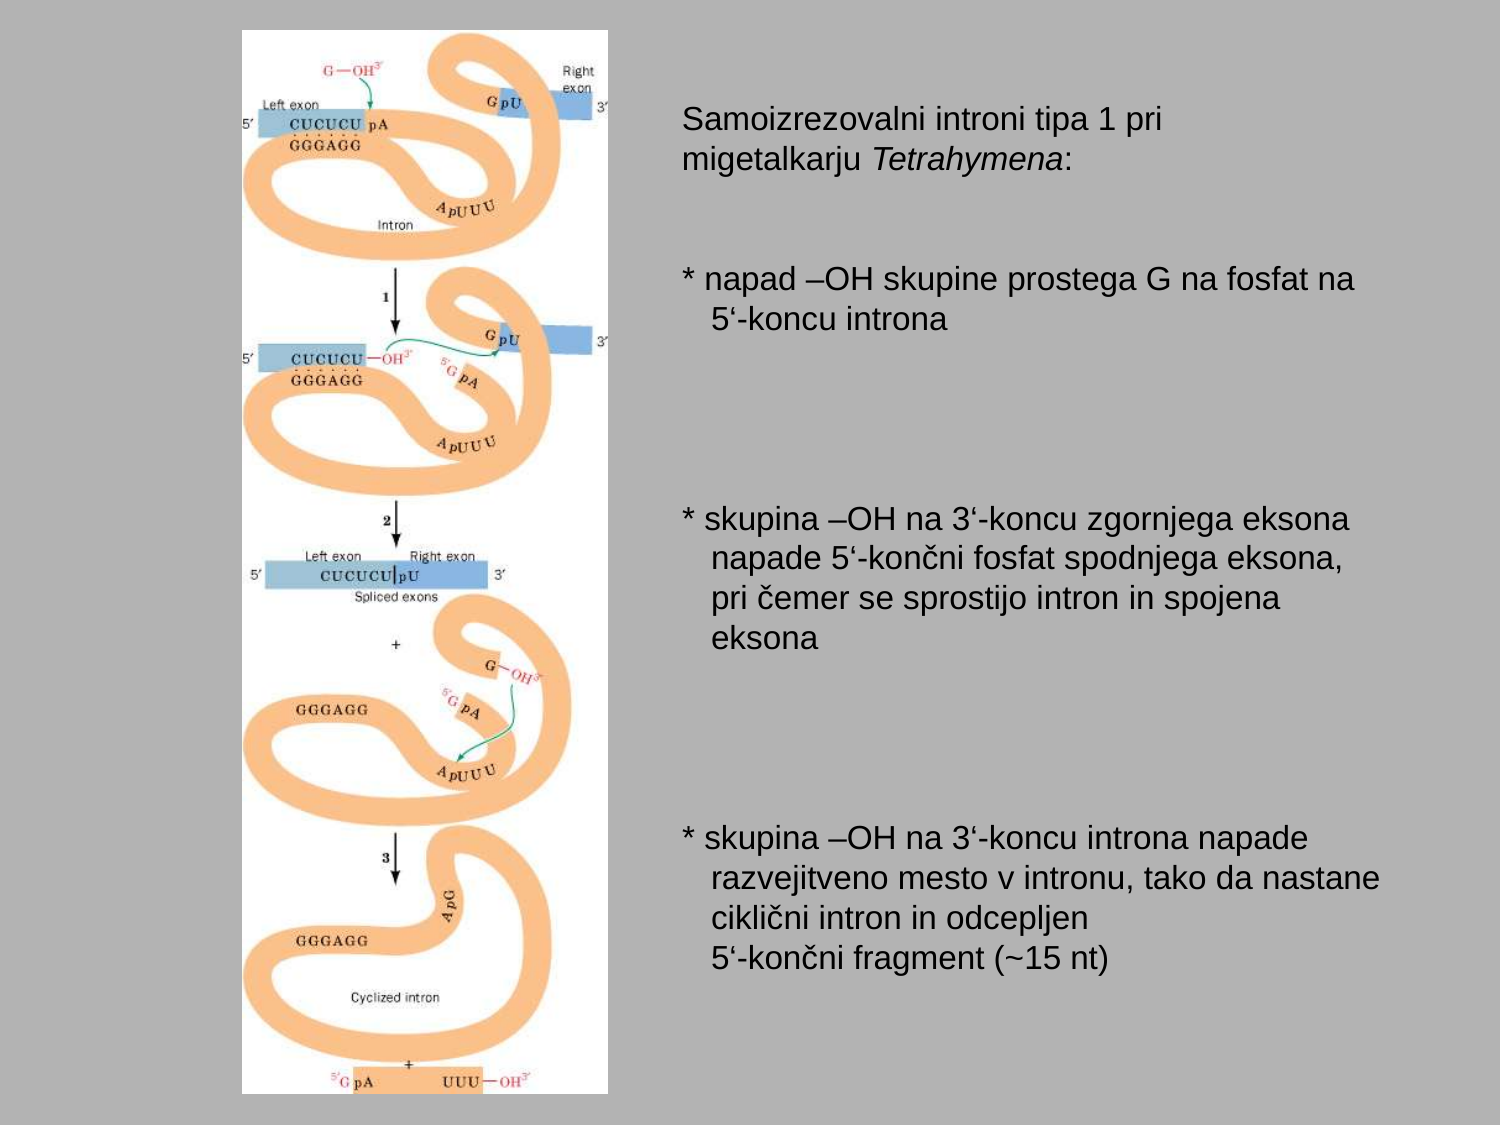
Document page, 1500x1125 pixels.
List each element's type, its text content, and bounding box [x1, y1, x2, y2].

text_box Samoizrezovalni introni tipa 1 pri migetalkarju Tetrahymena: * napad –OH skupine prostega G na fosfat na 5‘-koncu introna * skupina –OH na 3‘-koncu zgornjega eksona napade 5‘-končni fosfat spodnjega eksona, pri čemer se sprostijo intron in spojena eksona * skupina –OH na 3‘-koncu introna napade razvejitveno mesto v intronu, tako da nastane ciklični intron in odcepljen 5‘-končni fragment (~15 nt) [667, 90, 1400, 984]
picture [242, 30, 608, 1094]
